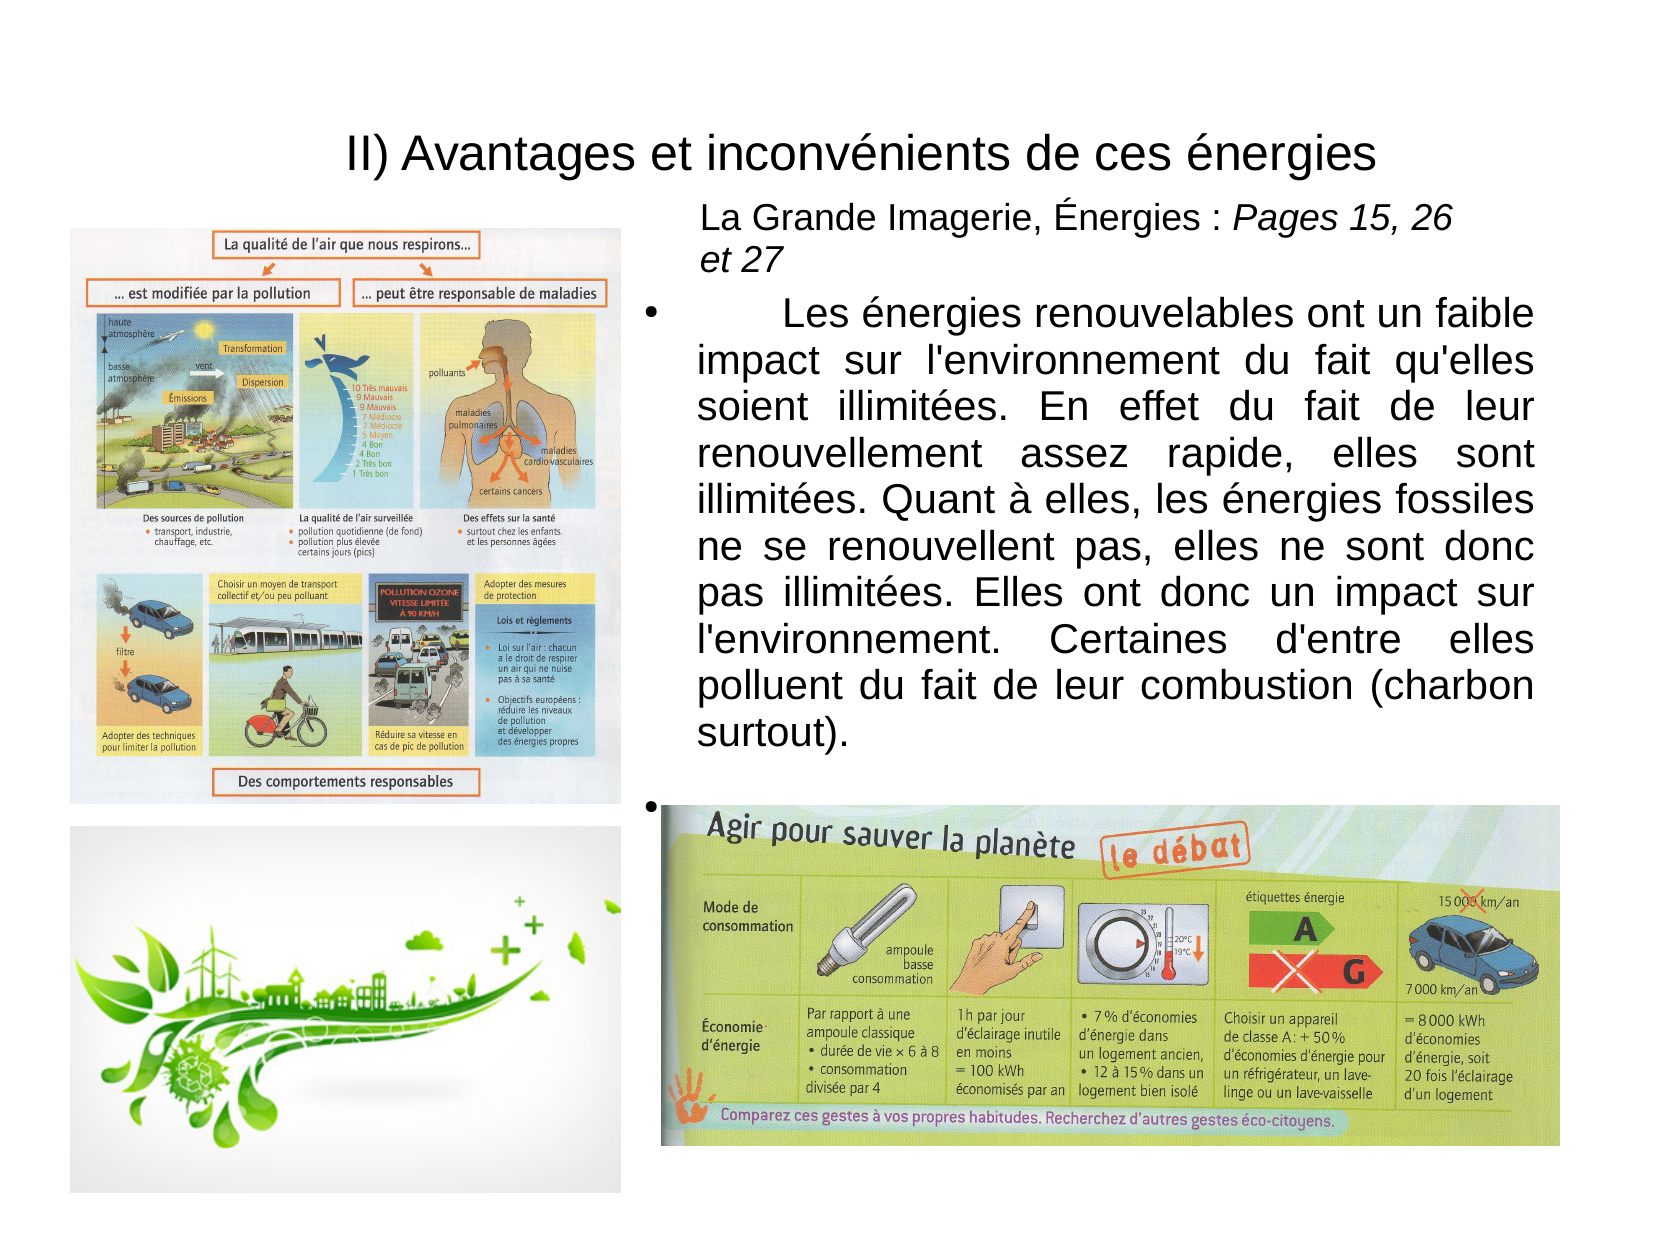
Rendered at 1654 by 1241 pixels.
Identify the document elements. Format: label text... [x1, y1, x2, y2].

picture [70, 228, 621, 804]
title II) Avantages et inconvénients de ces énergies [82, 49, 1571, 257]
picture [70, 826, 621, 1193]
picture [661, 805, 1560, 1146]
text_box La Grande Imagerie, Énergies : Pages 15, 26 et 27 [685, 188, 1501, 288]
list Les énergies renouvelables ont un faible impact sur l'environnement du fait qu'elles soient illimitées. En effet du fait de leur renouvellement assez rapide, elles sont illimitées. Quant à elles, les énergies fossiles ne se renouvellent pas, elles ne sont donc pas illimitées. Elles ont donc un impact sur l'environnement. Certaines d'entre elles polluent du fait de leur combustion (charbon surtout). [625, 290, 1536, 1010]
